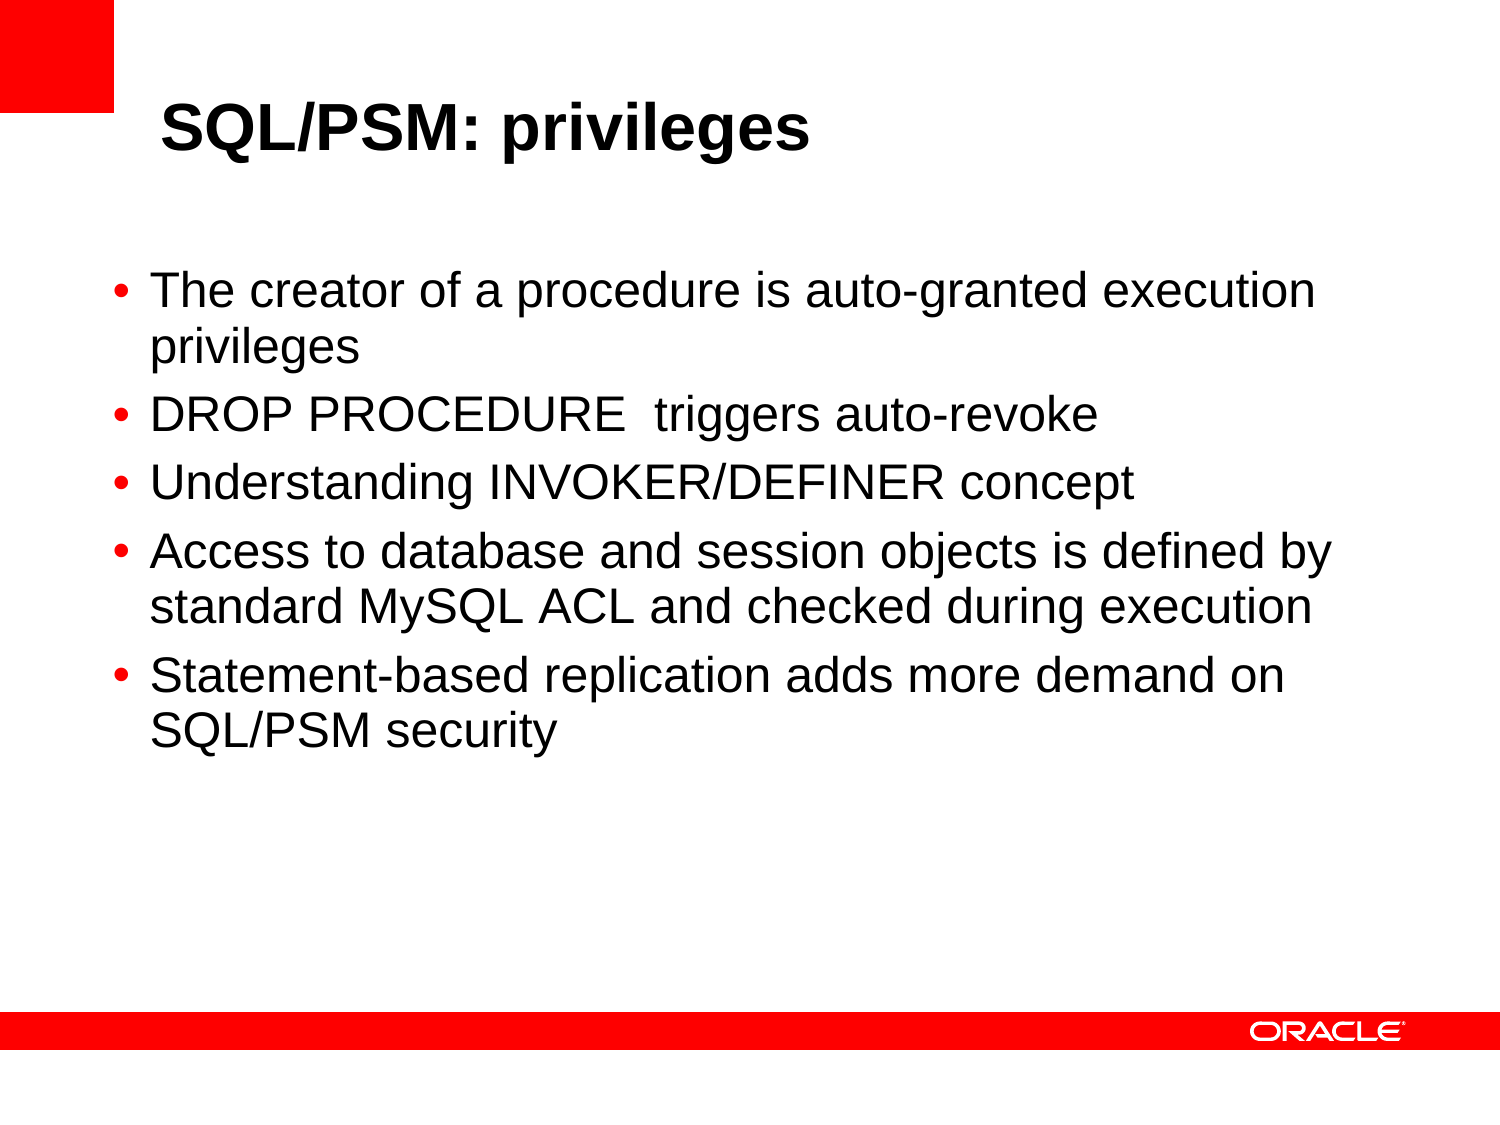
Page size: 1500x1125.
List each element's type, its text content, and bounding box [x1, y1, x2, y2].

picture [0, 0, 114, 113]
list The creator of a procedure is auto-granted execution privileges DROP PROCEDURE triggers auto-revoke Understanding INVOKER/DEFINER concept Access to database and session objects is defined by standard MySQL ACL and checked during execution Statement-based replication adds more demand on SQL/PSM security [112, 262, 1349, 1005]
title SQL/PSM: privileges [145, 49, 1390, 205]
picture [0, 1012, 1500, 1050]
